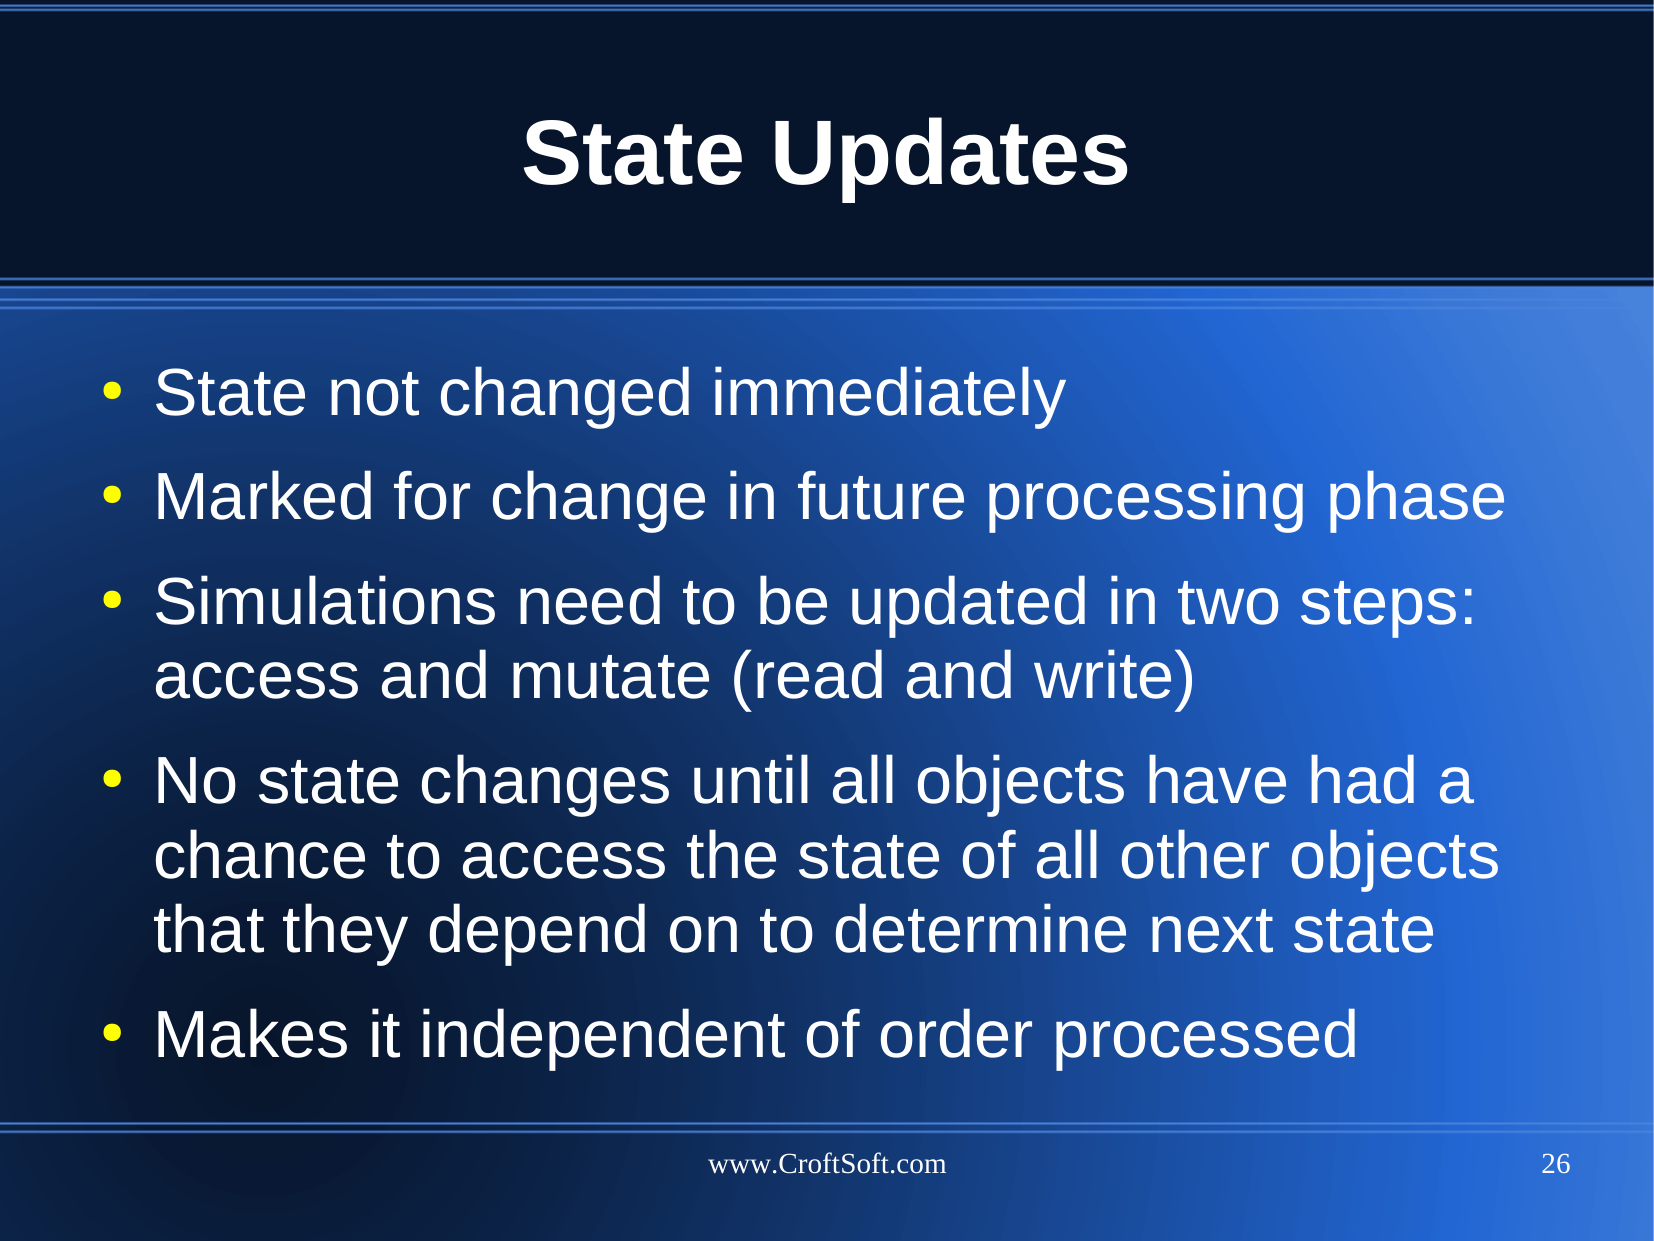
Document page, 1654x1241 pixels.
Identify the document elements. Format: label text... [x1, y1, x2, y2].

title State Updates [82, 49, 1571, 257]
picture [0, 0, 1654, 1241]
list State not changed immediately Marked for change in future processing phase Simulations need to be updated in two steps: access and mutate (read and write) No state changes until all objects have had a chance to access the state of all other objects that they depend on to determine next state Makes it independent of order processed [82, 355, 1571, 1072]
